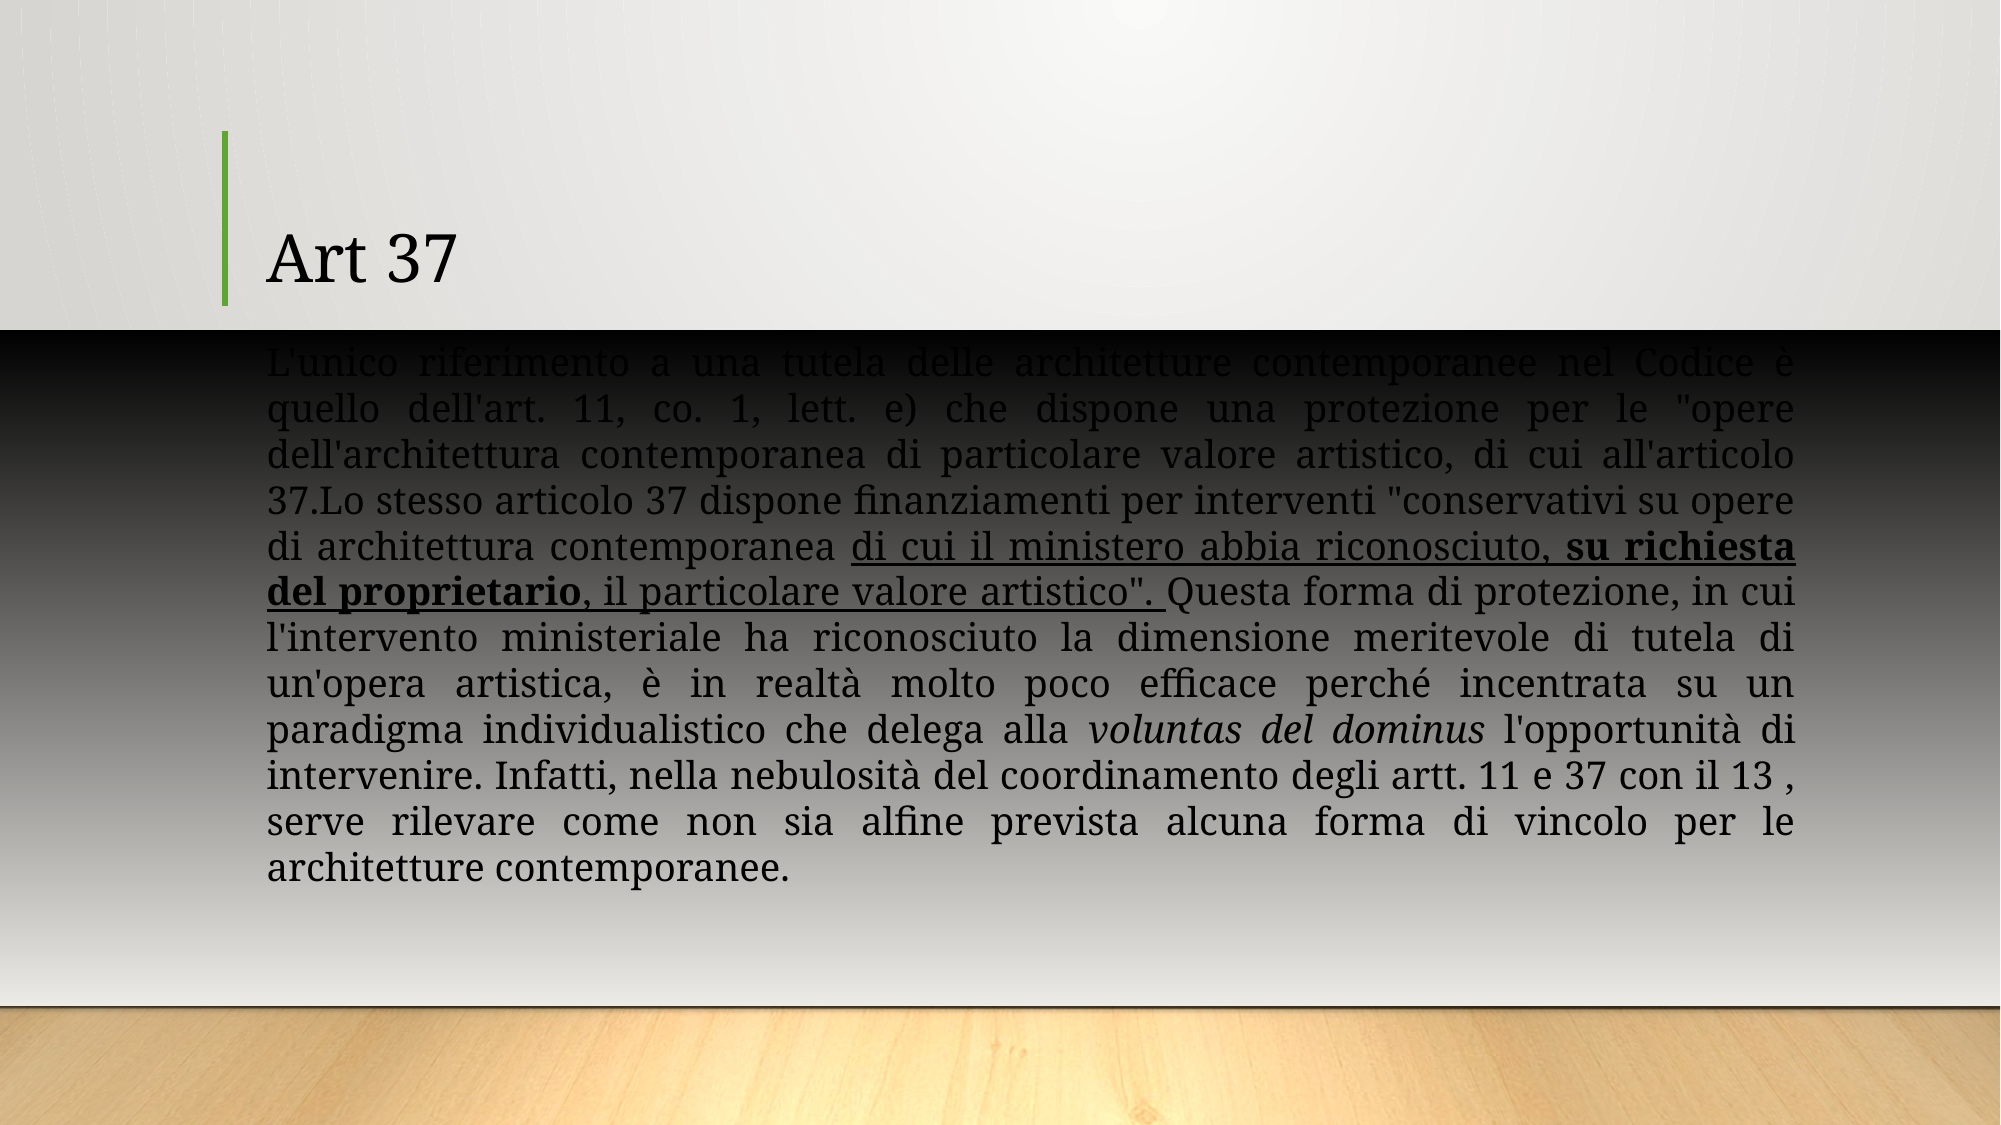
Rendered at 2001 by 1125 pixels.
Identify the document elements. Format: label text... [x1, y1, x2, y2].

list L'unico riferimento a una tutela delle architetture contemporanee nel Codice è quello dell'art. 11, co. 1, lett. e) che dispone una protezione per le "opere dell'architettura contemporanea di particolare valore artistico, di cui all'articolo 37.Lo stesso articolo 37 dispone finanziamenti per interventi "conservativi su opere di architettura contemporanea di cui il ministero abbia riconosciuto, su richiesta del proprietario, il particolare valore artistico". Questa forma di protezione, in cui l'intervento ministeriale ha riconosciuto la dimensione meritevole di tutela di un'opera artistica, è in realtà molto poco efficace perché incentrata su un paradigma individualistico che delega alla voluntas del dominus l'opportunità di intervenire. Infatti, nella nebulosità del coordinamento degli artt. 11 e 37 con il 13 , serve rilevare come non sia alfine prevista alcuna forma di vincolo per le architetture contemporanee. [251, 330, 1814, 897]
title Art 37 [251, 131, 1814, 305]
